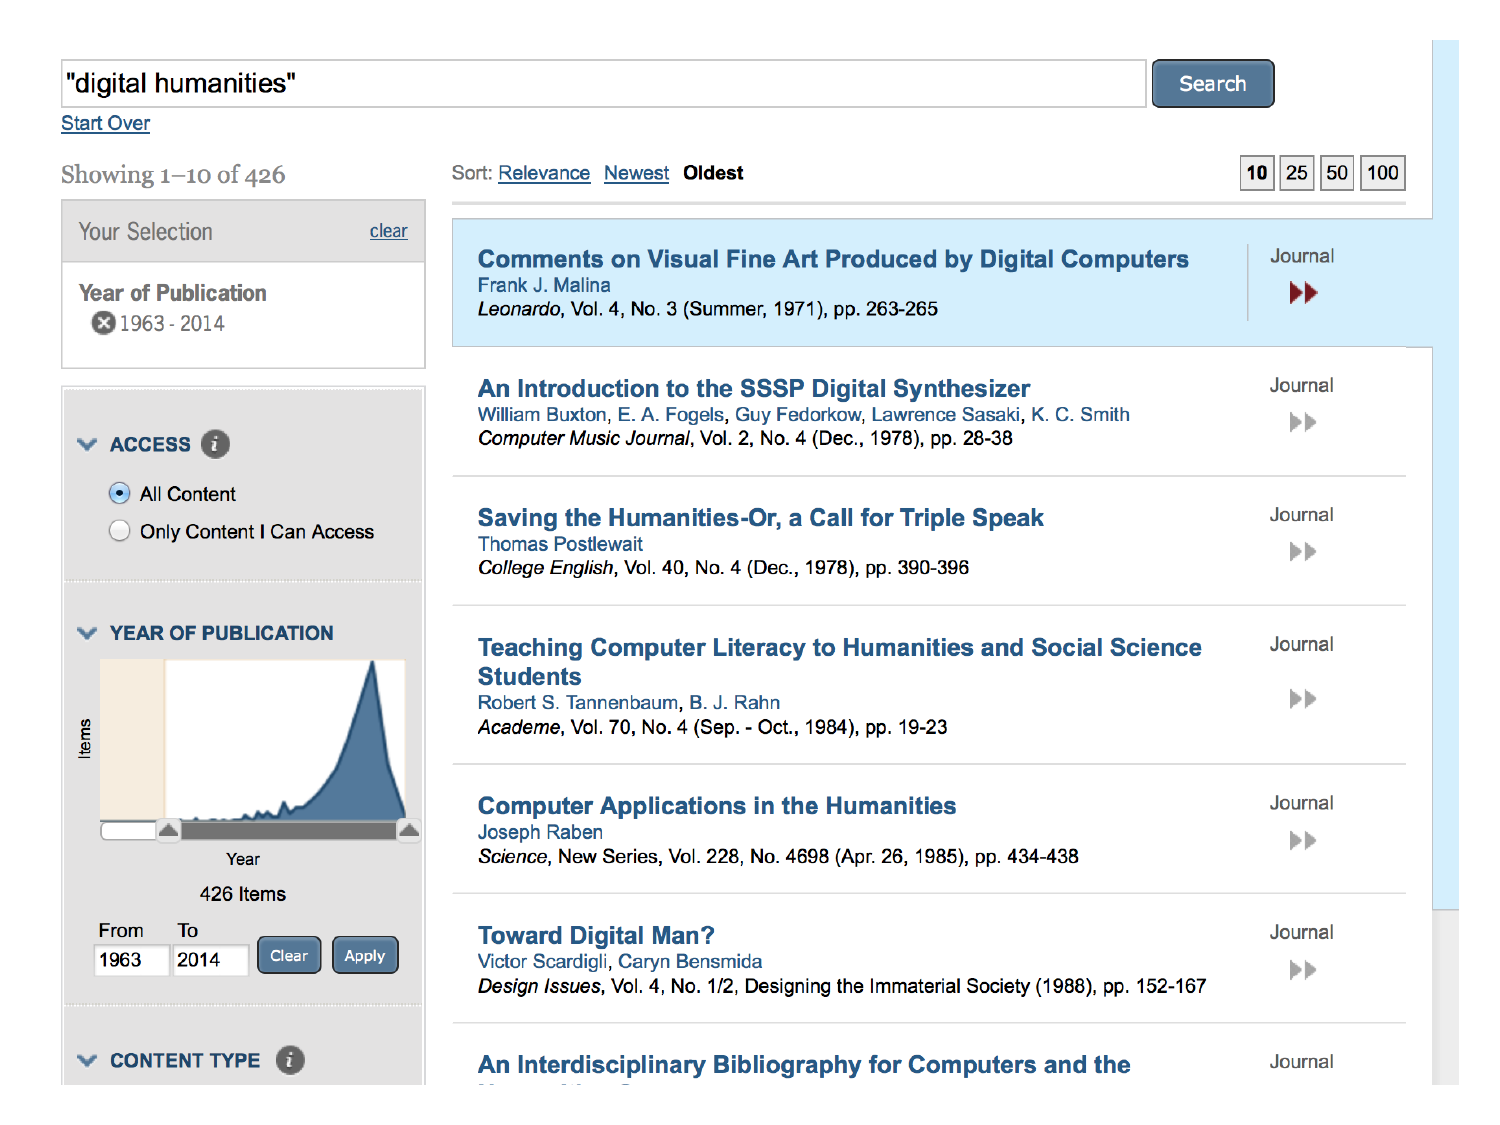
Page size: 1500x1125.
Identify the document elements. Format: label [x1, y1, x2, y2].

picture [41, 40, 1459, 1085]
